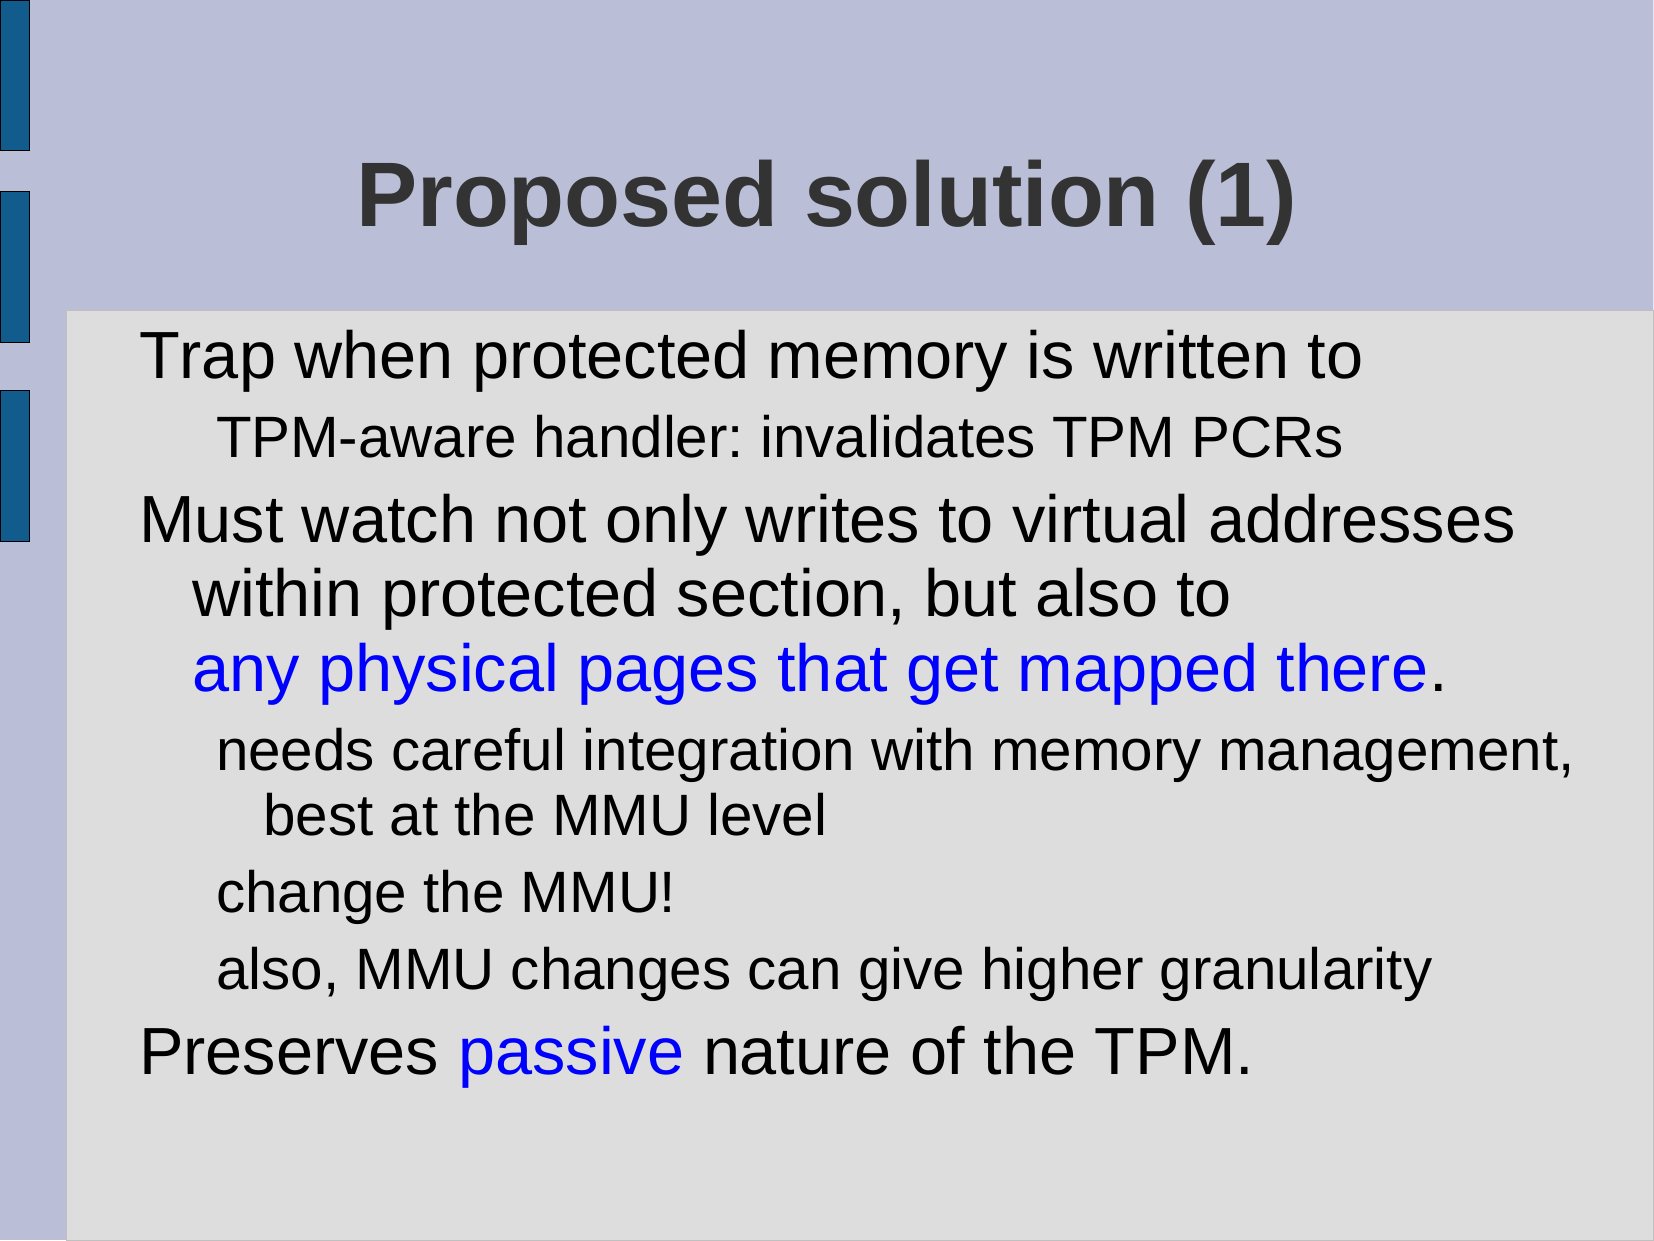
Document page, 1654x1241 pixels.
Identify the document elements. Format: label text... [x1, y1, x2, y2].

title Proposed solution (1) [121, 91, 1534, 299]
list Trap when protected memory is written to TPM-aware handler: invalidates TPM PCRs Must watch not only writes to virtual addresses within protected section, but also to any physical pages that get mapped there. needs careful integration with memory management, best at the MMU level change the MMU! also, MMU changes can give higher granularity Preserves passive nature of the TPM. [121, 317, 1601, 1168]
